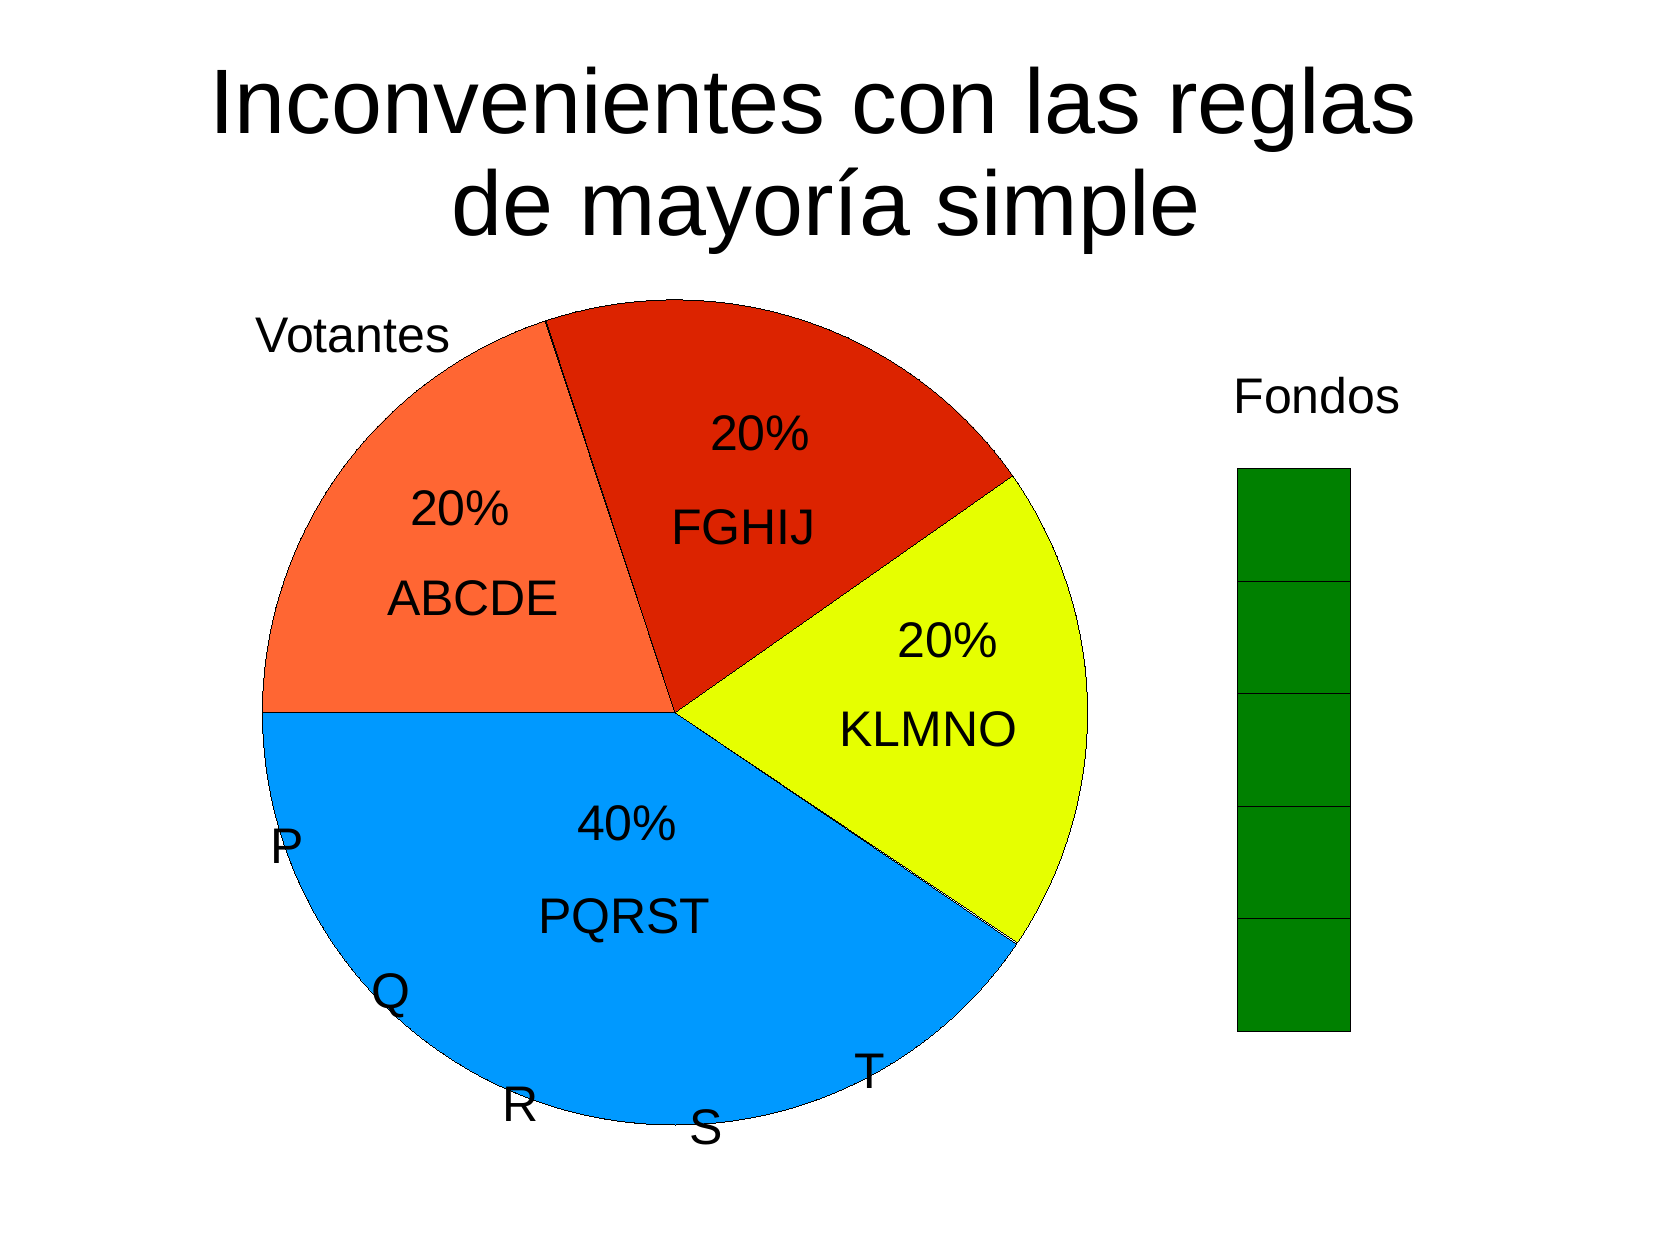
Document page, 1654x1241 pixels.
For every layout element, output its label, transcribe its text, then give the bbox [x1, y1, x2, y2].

text_box Q [356, 956, 425, 1027]
text_box 20% [882, 604, 1013, 676]
text_box 20% [695, 398, 826, 469]
text_box P [255, 810, 319, 882]
text_box [1237, 468, 1351, 1032]
title Inconvenientes con las reglas de mayoría simple [82, 49, 1571, 257]
text_box R [487, 1068, 554, 1140]
text_box PQRST [523, 881, 726, 952]
text_box Votantes [241, 300, 466, 371]
text_box Fondos [1219, 360, 1416, 432]
text_box [262, 299, 1088, 1125]
text_box 20% [395, 473, 526, 544]
text_box ABCDE [372, 562, 575, 634]
text_box FGHIJ [656, 491, 831, 563]
text_box KLMNO [825, 693, 1033, 765]
text_box 40% [562, 787, 693, 859]
text_box T [839, 1035, 901, 1107]
text_box S [675, 1091, 738, 1163]
